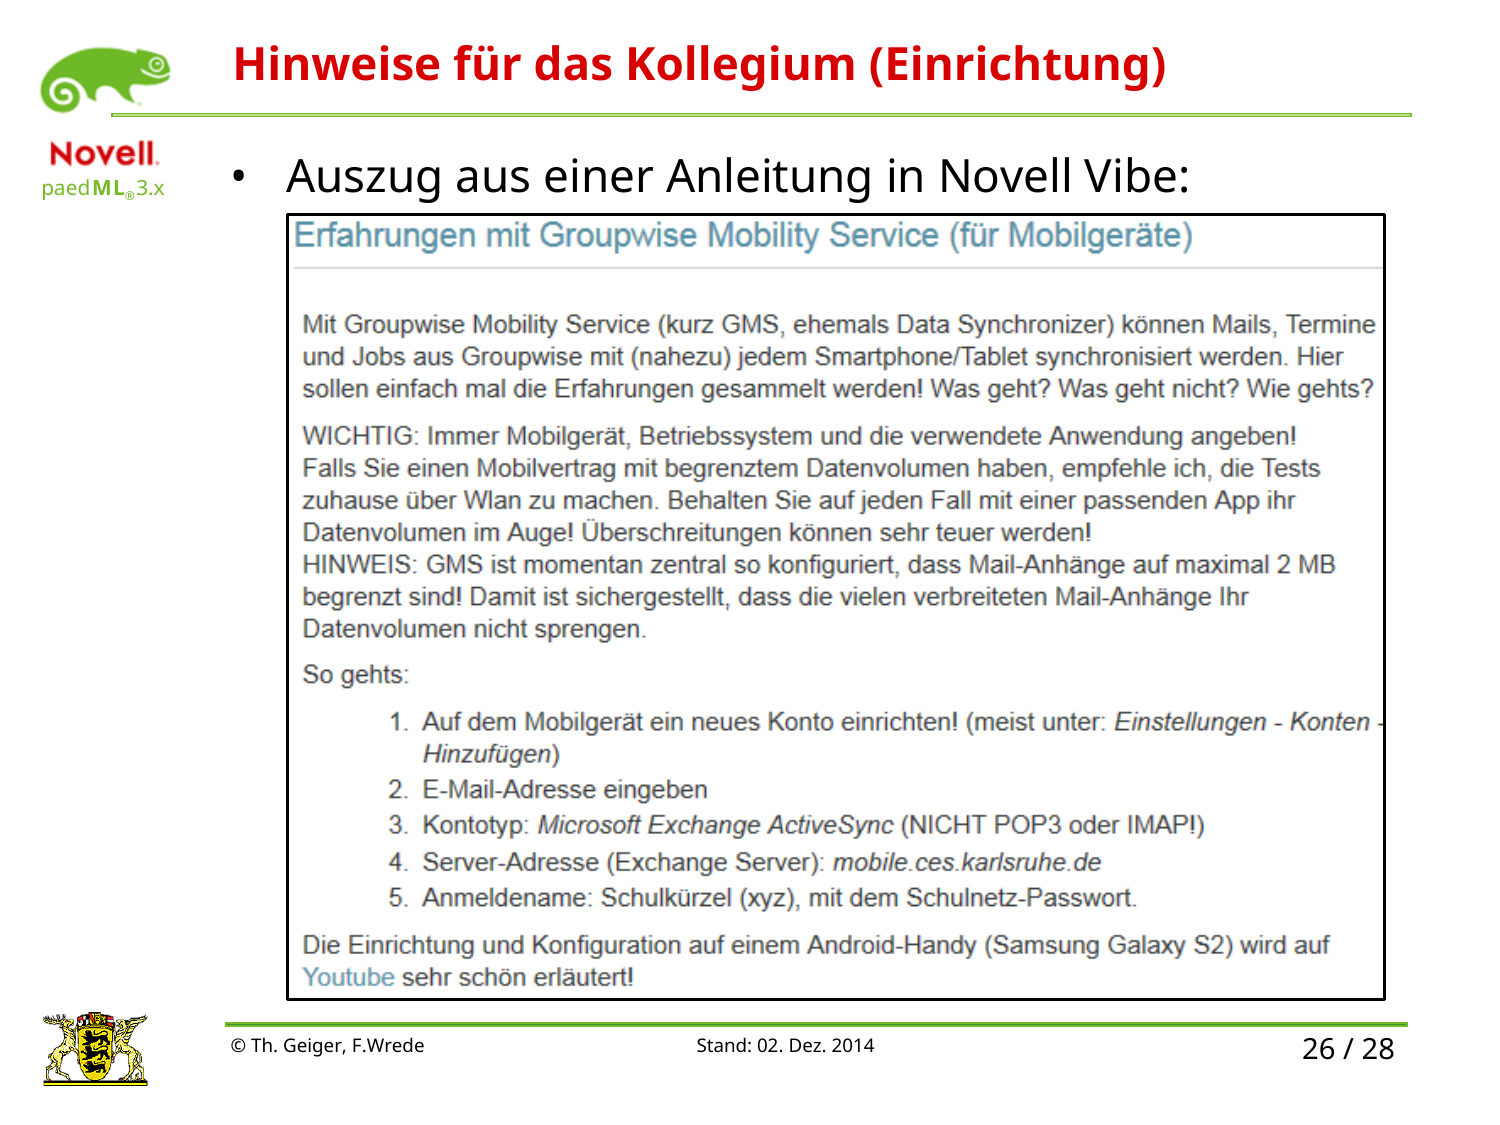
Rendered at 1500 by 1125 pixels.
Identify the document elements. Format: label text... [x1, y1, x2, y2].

picture [289, 215, 1383, 999]
picture [26, 30, 184, 188]
list Auszug aus einer Anleitung in Novell Vibe: [230, 143, 1388, 886]
picture [41, 1011, 148, 1088]
title Hinweise für das Kollegium (Einrichtung) [232, 0, 1388, 126]
